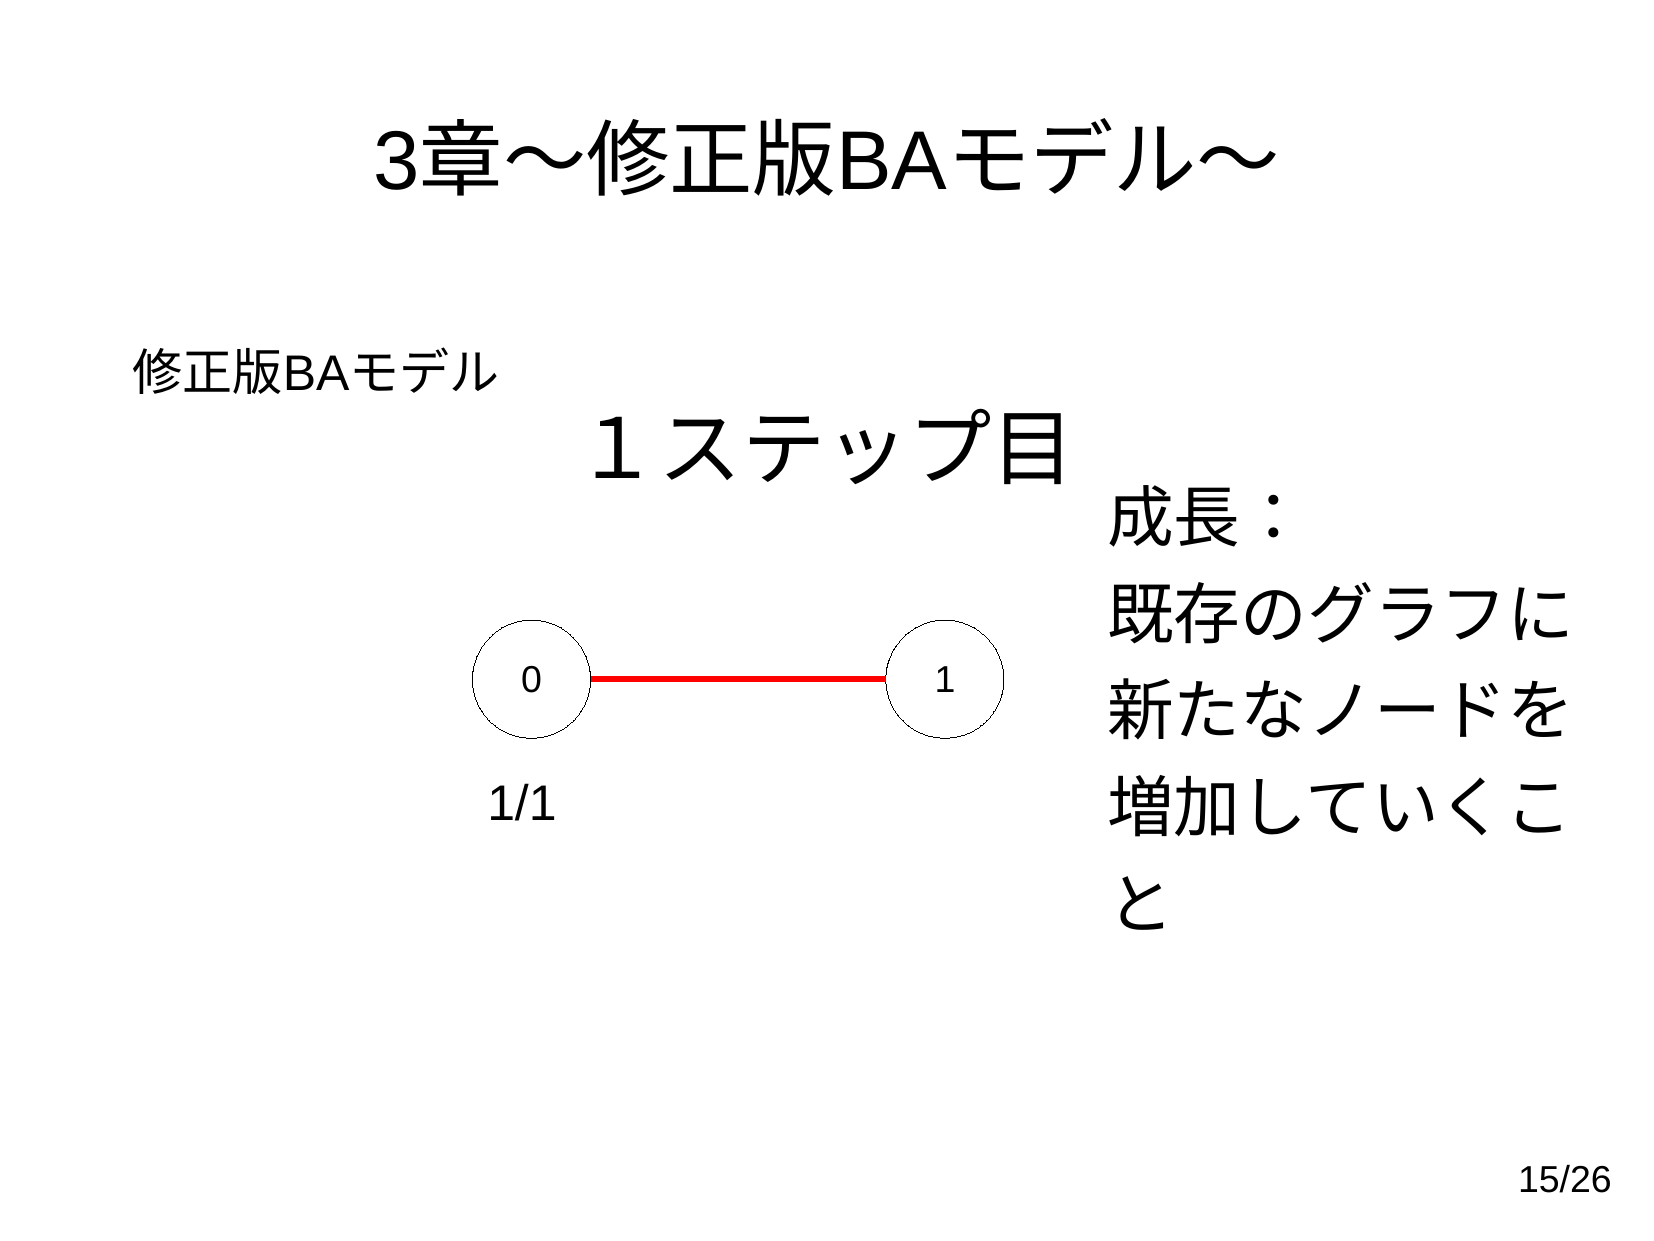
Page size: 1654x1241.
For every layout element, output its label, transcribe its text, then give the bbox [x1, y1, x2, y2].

title 3章～修正版BAモデル～ [82, 49, 1571, 257]
text_box 修正版BAモデル [118, 324, 532, 443]
text_box １ステップ目 [561, 374, 1093, 473]
text_box 15/26 [1503, 1151, 1627, 1211]
text_box 1 [885, 620, 1004, 739]
text_box 成長： 既存のグラフに新たなノードを増加していくこと [1092, 456, 1595, 739]
text_box 1/1 [472, 767, 621, 839]
text_box 0 [472, 620, 591, 739]
